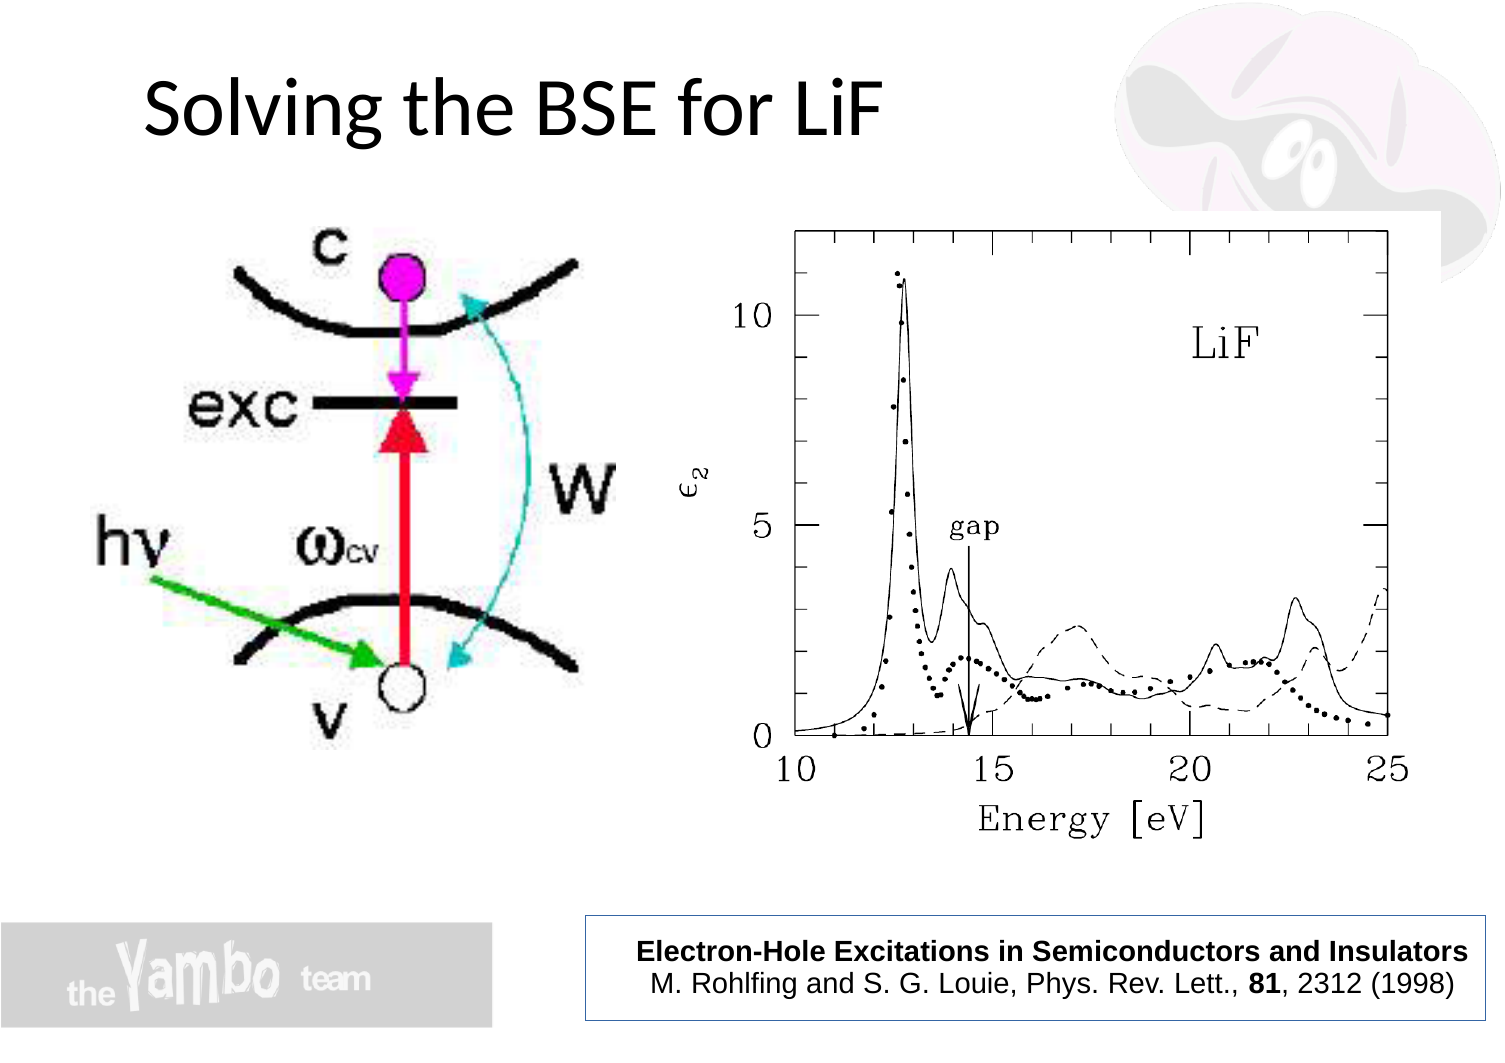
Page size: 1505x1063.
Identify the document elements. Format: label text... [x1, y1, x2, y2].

picture [0, 0, 1505, 1063]
text_box Electron-Hole Excitations in Semiconductors and Insulators M. Rohlfing and S. G. Louie, Phys. Rev. Lett., 81, 2312 (1998) [585, 915, 1486, 1021]
text_box Solving the BSE for LiF [84, 45, 945, 160]
